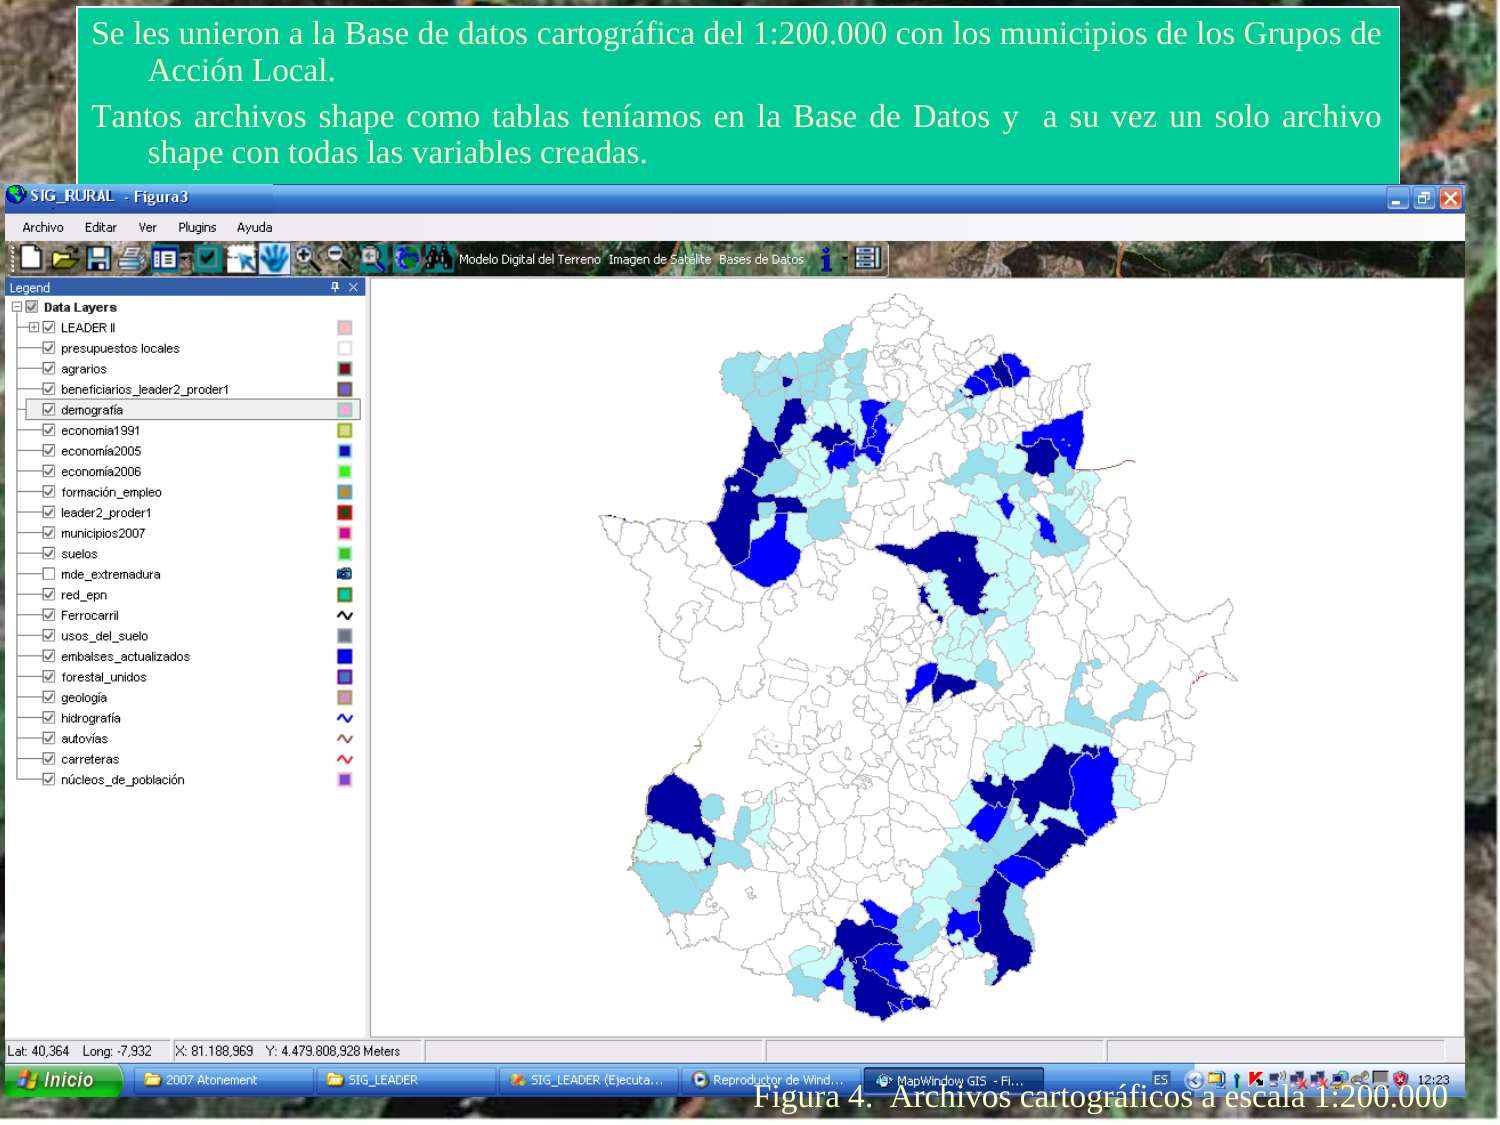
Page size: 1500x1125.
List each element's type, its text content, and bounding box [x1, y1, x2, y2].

text_box Figura 4. Archivos cartográficos a escala 1:200.000 [738, 1069, 1489, 1123]
picture [0, 0, 1500, 1125]
list Se les unieron a la Base de datos cartográfica del 1:200.000 con los municipios de los Grupos de Acción Local. Tantos archivos shape como tablas teníamos en la Base de Datos y a su vez un solo archivo shape con todas las variables creadas. [76, 7, 1400, 184]
